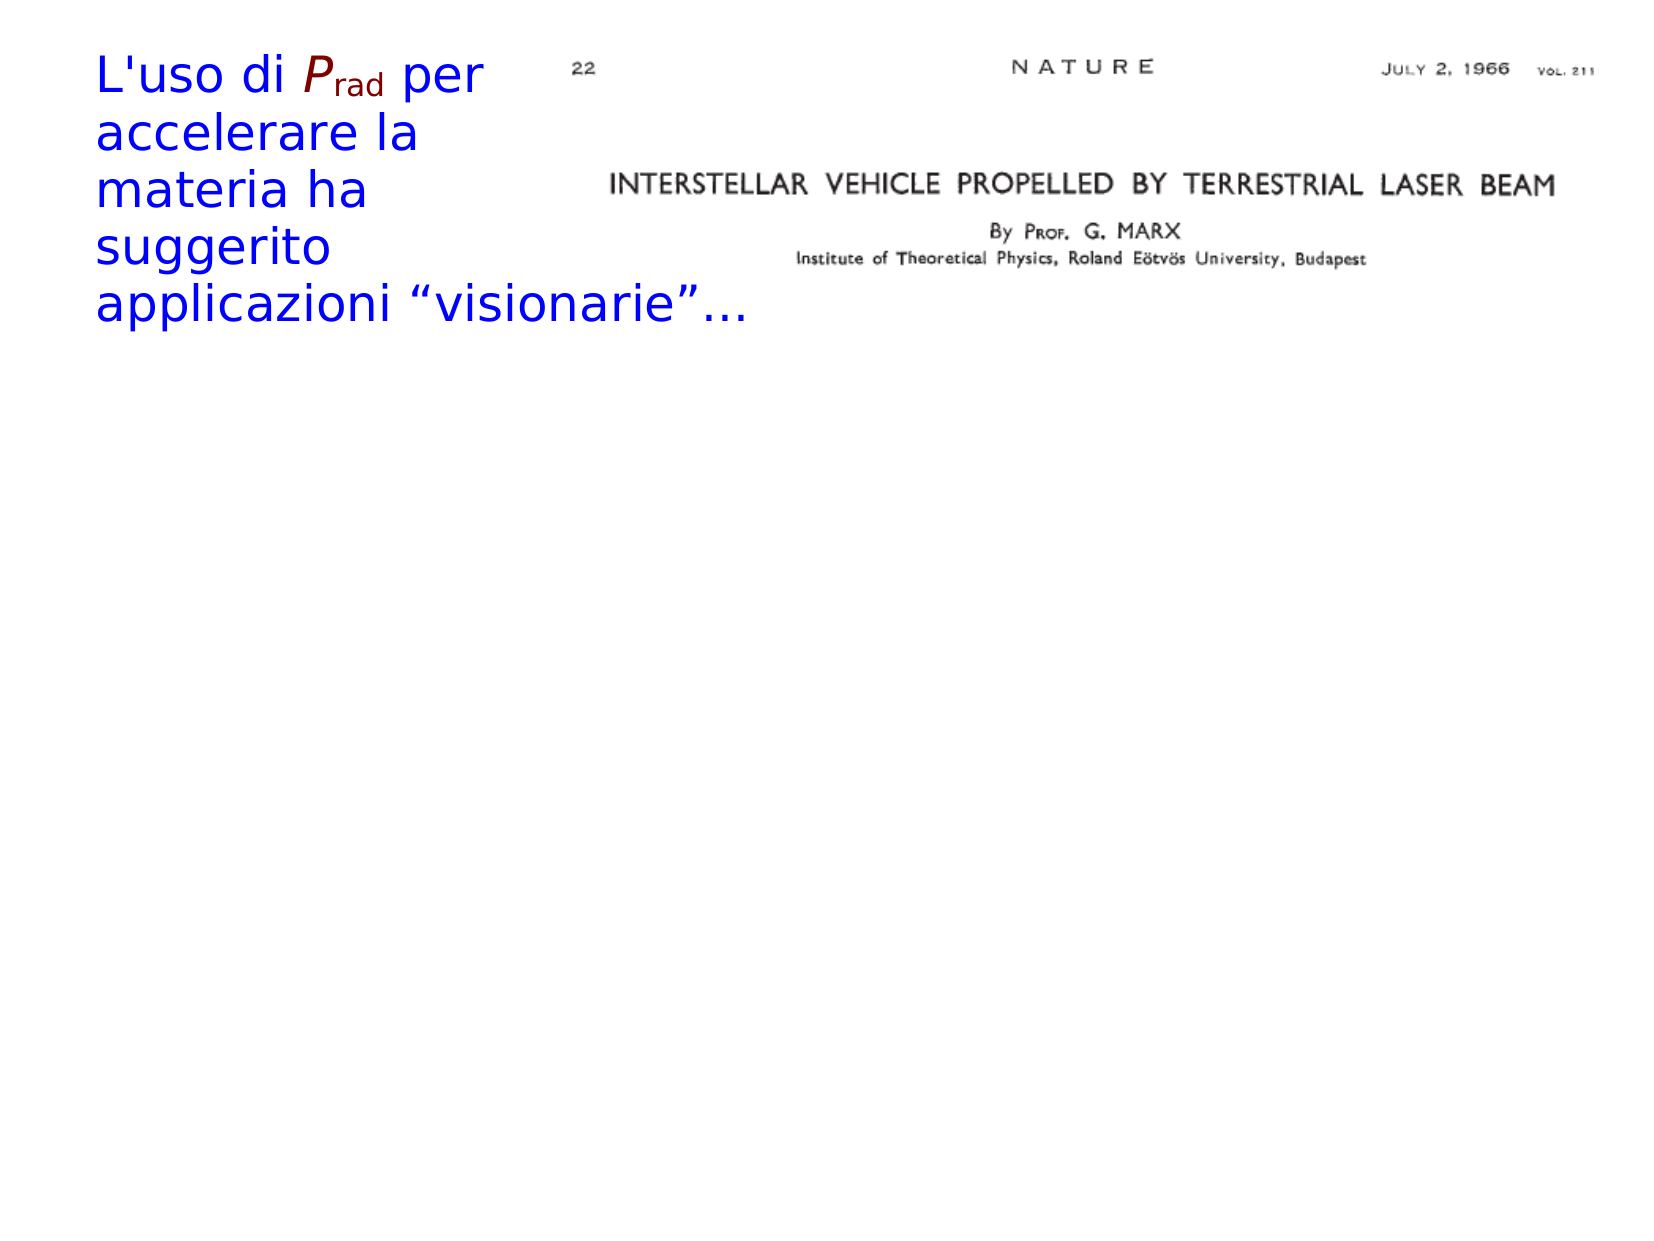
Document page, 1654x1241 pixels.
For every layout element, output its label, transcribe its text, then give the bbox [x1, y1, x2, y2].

text_box L'uso di Prad per accelerare la materia ha suggerito applicazioni “visionarie”... [80, 35, 798, 341]
picture [798, 49, 1643, 281]
